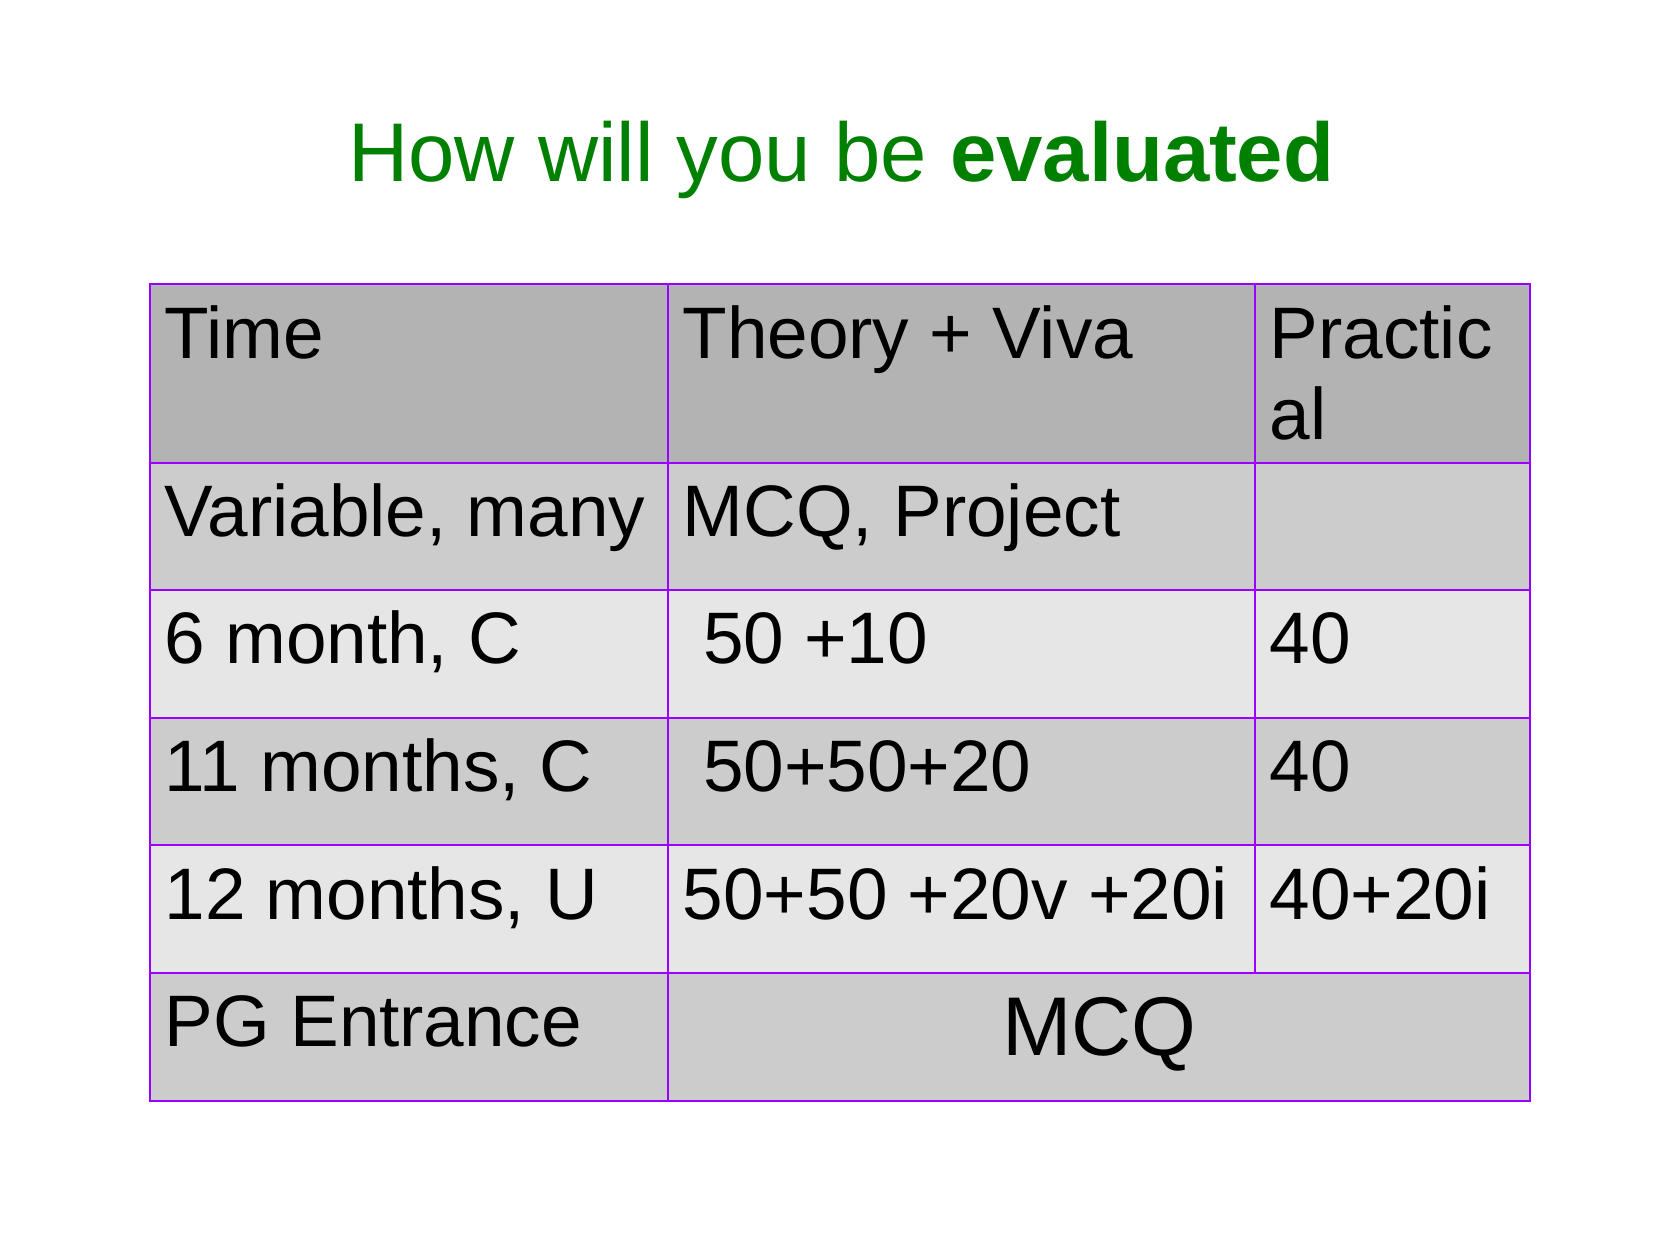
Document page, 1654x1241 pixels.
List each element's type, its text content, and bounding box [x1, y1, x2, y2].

table_cell 40 [1256, 719, 1529, 844]
table_cell PG Entrance [151, 974, 667, 1100]
table_header Theory + Viva [669, 285, 1254, 462]
table_cell MCQ, Project [669, 464, 1254, 589]
table_cell MCQ [669, 974, 1529, 1100]
table_cell 50 +10 [669, 591, 1254, 717]
table_cell 50+50 +20v +20i [669, 846, 1254, 972]
table_cell 6 month, C [151, 591, 667, 717]
table_cell 50+50+20 [669, 719, 1254, 844]
table_cell Variable, many [151, 464, 667, 589]
table_cell 40+20i [1256, 846, 1529, 972]
table_cell 11 months, C [151, 719, 667, 844]
title How will you be evaluated [82, 49, 1571, 257]
table_cell [1256, 464, 1529, 589]
table_cell 12 months, U [151, 846, 667, 972]
table_header Practical [1256, 285, 1529, 462]
table_header Time [151, 285, 667, 462]
table_cell 40 [1256, 591, 1529, 717]
